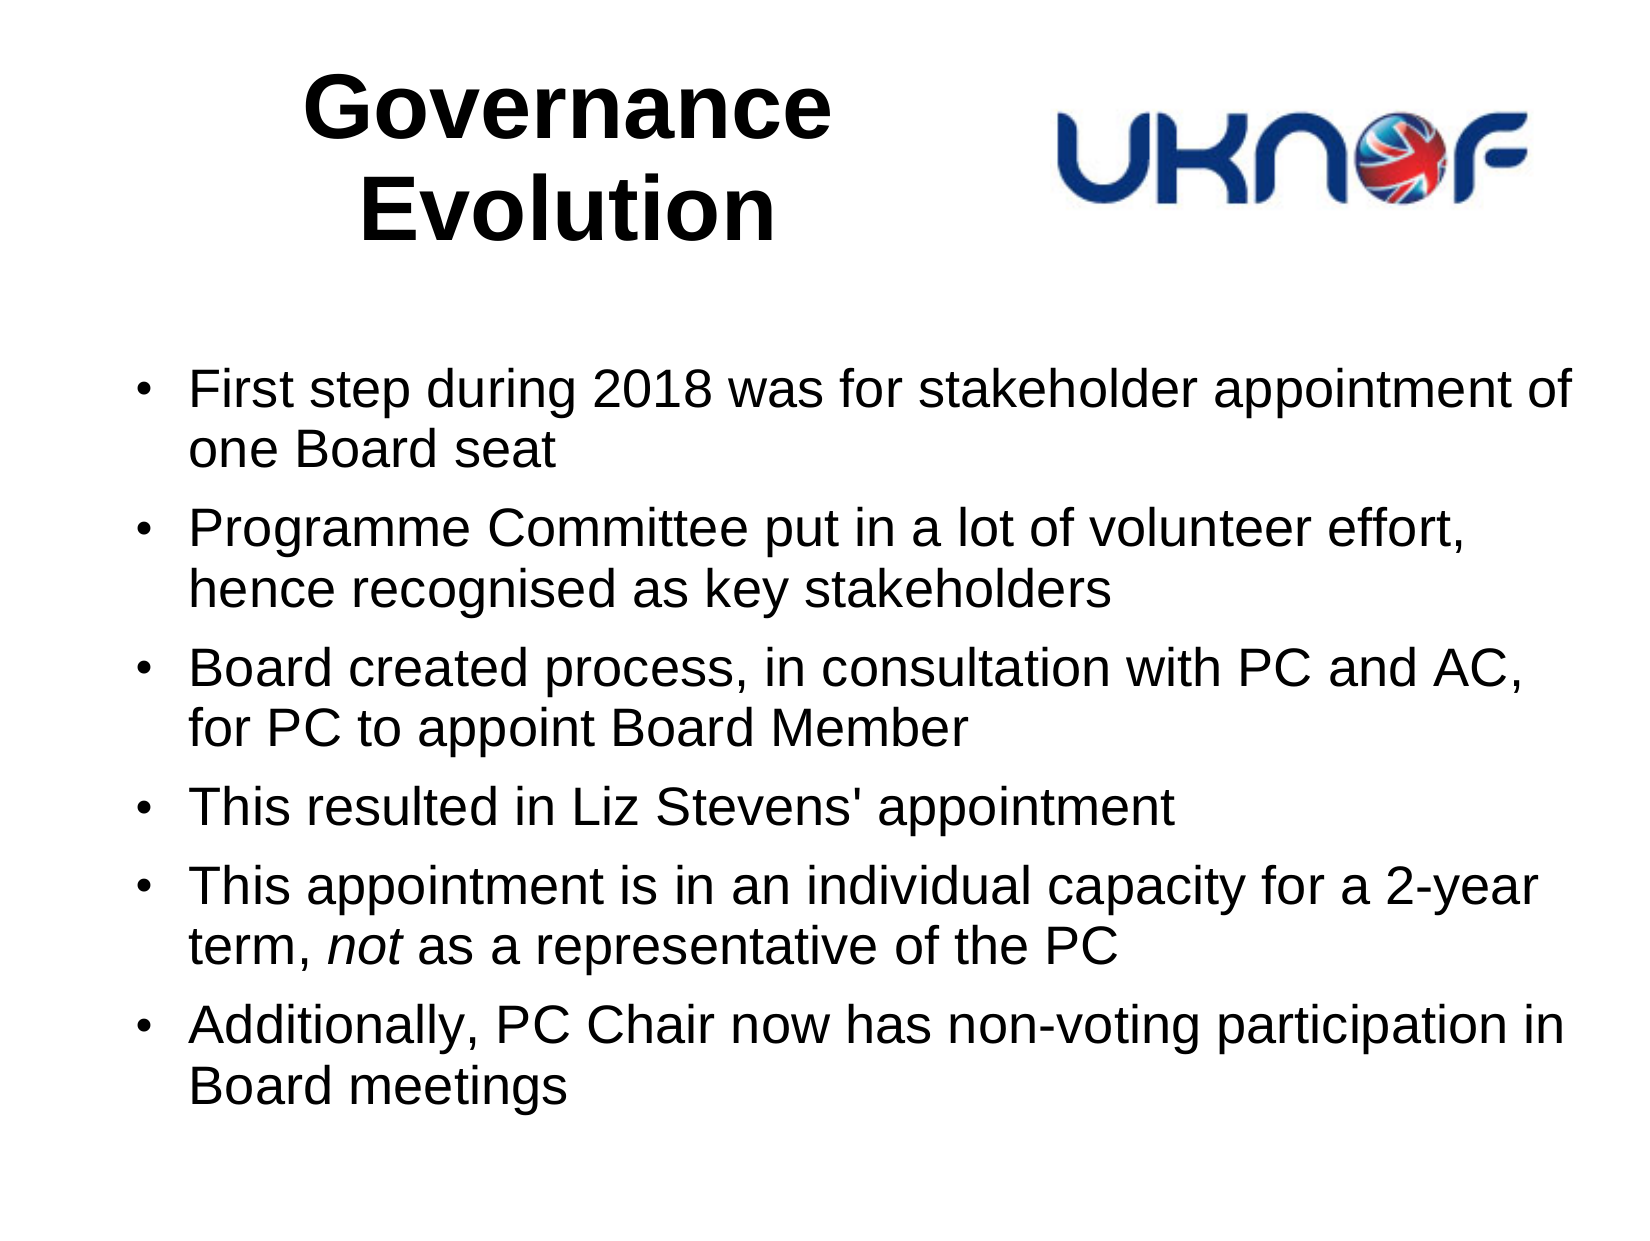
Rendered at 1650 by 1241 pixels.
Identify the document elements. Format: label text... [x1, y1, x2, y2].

title Governance Evolution [123, 37, 1013, 279]
list First step during 2018 was for stakeholder appointment of one Board seat Programme Committee put in a lot of volunteer effort, hence recognised as key stakeholders Board created process, in consultation with PC and AC, for PC to appoint Board Member This resulted in Liz Stevens' appointment This appointment is in an individual capacity for a 2-year term, not as a representative of the PC Additionally, PC Chair now has non-voting participation in Board meetings [75, 358, 1576, 1116]
picture [1050, 93, 1536, 225]
